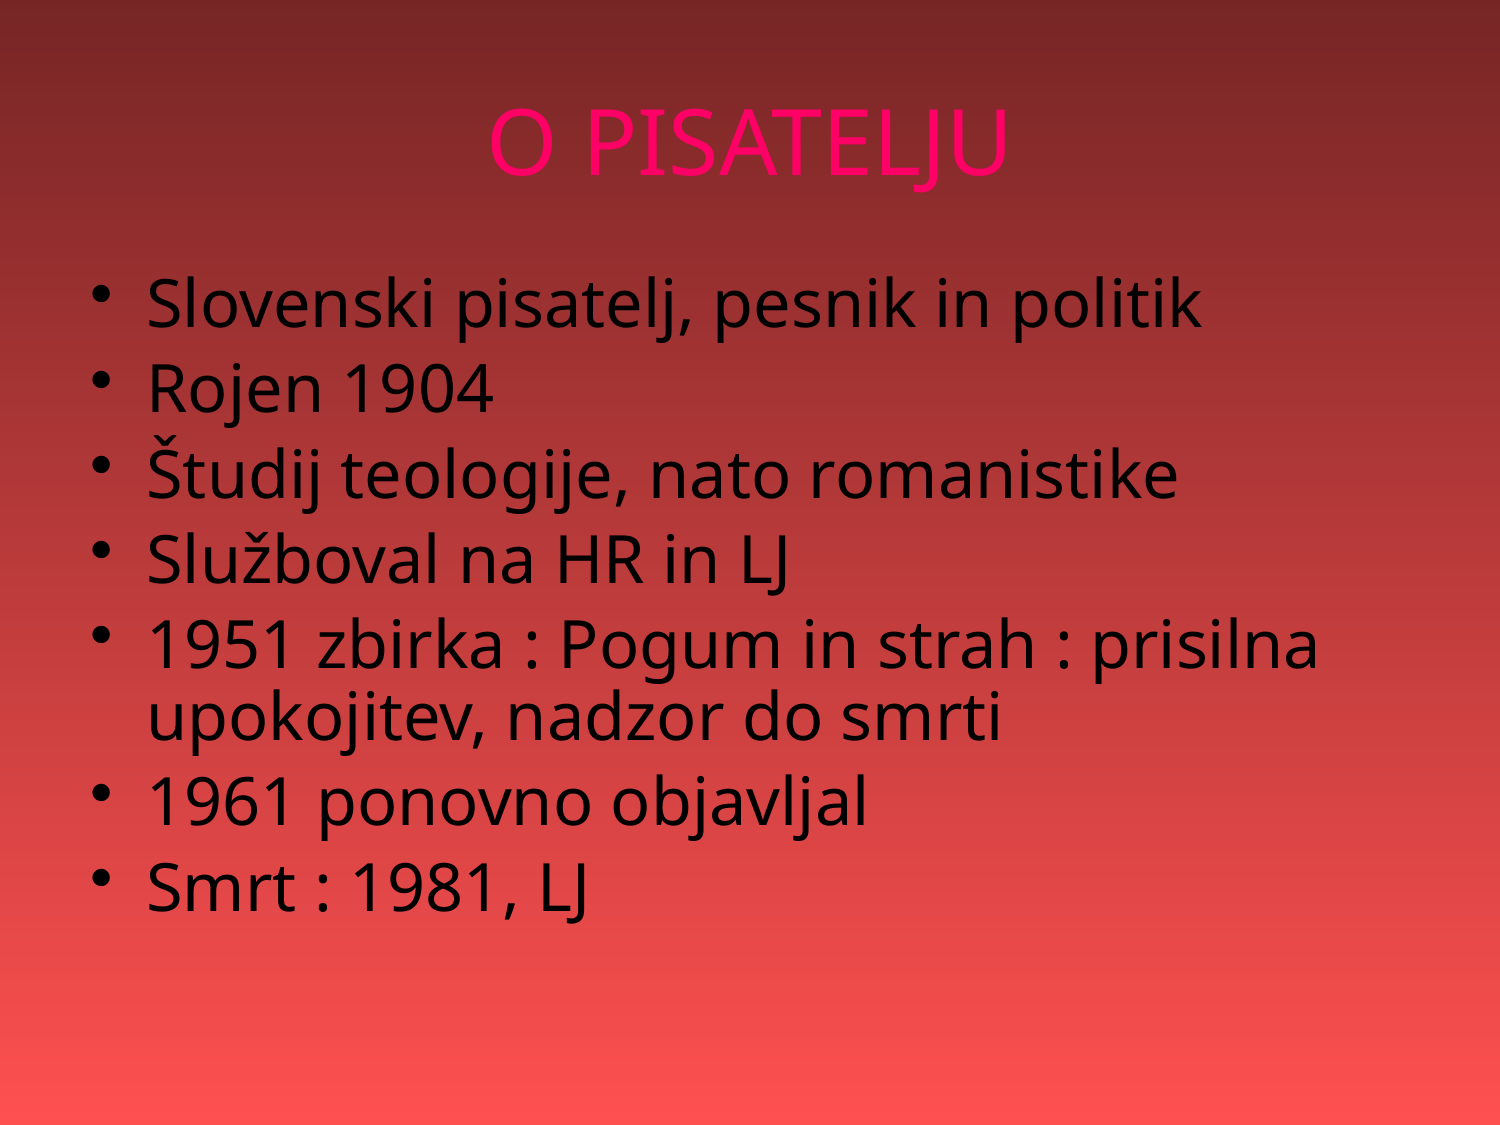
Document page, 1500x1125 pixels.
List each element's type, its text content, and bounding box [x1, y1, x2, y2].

title O PISATELJU [75, 45, 1425, 233]
list Slovenski pisatelj, pesnik in politik Rojen 1904 Študij teologije, nato romanistike Služboval na HR in LJ 1951 zbirka : Pogum in strah : prisilna upokojitev, nadzor do smrti 1961 ponovno objavljal Smrt : 1981, LJ [75, 262, 1425, 1005]
